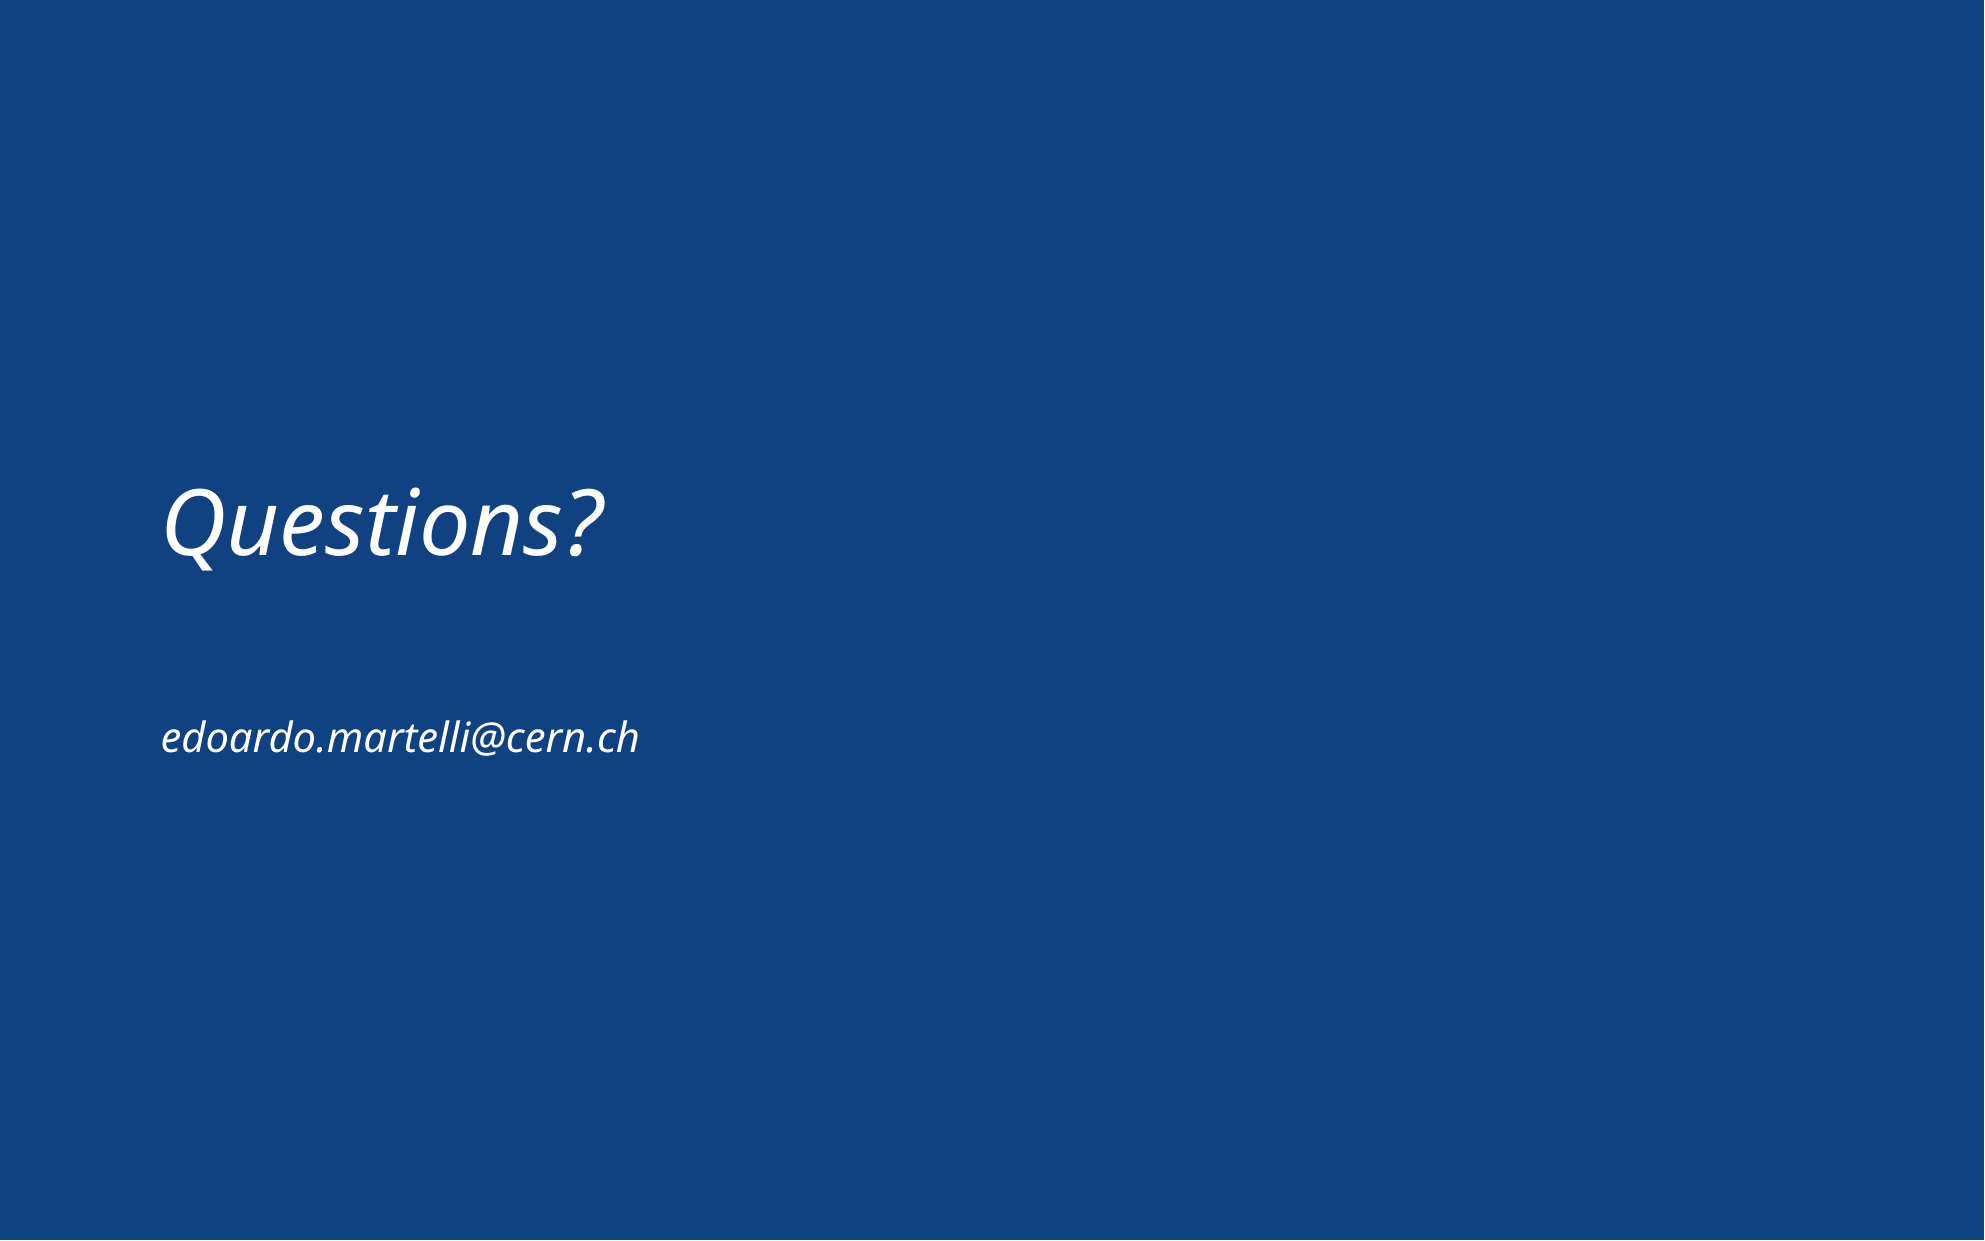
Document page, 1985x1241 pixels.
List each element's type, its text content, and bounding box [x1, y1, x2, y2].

title Questions? edoardo.martelli@cern.ch [160, 264, 1660, 1083]
